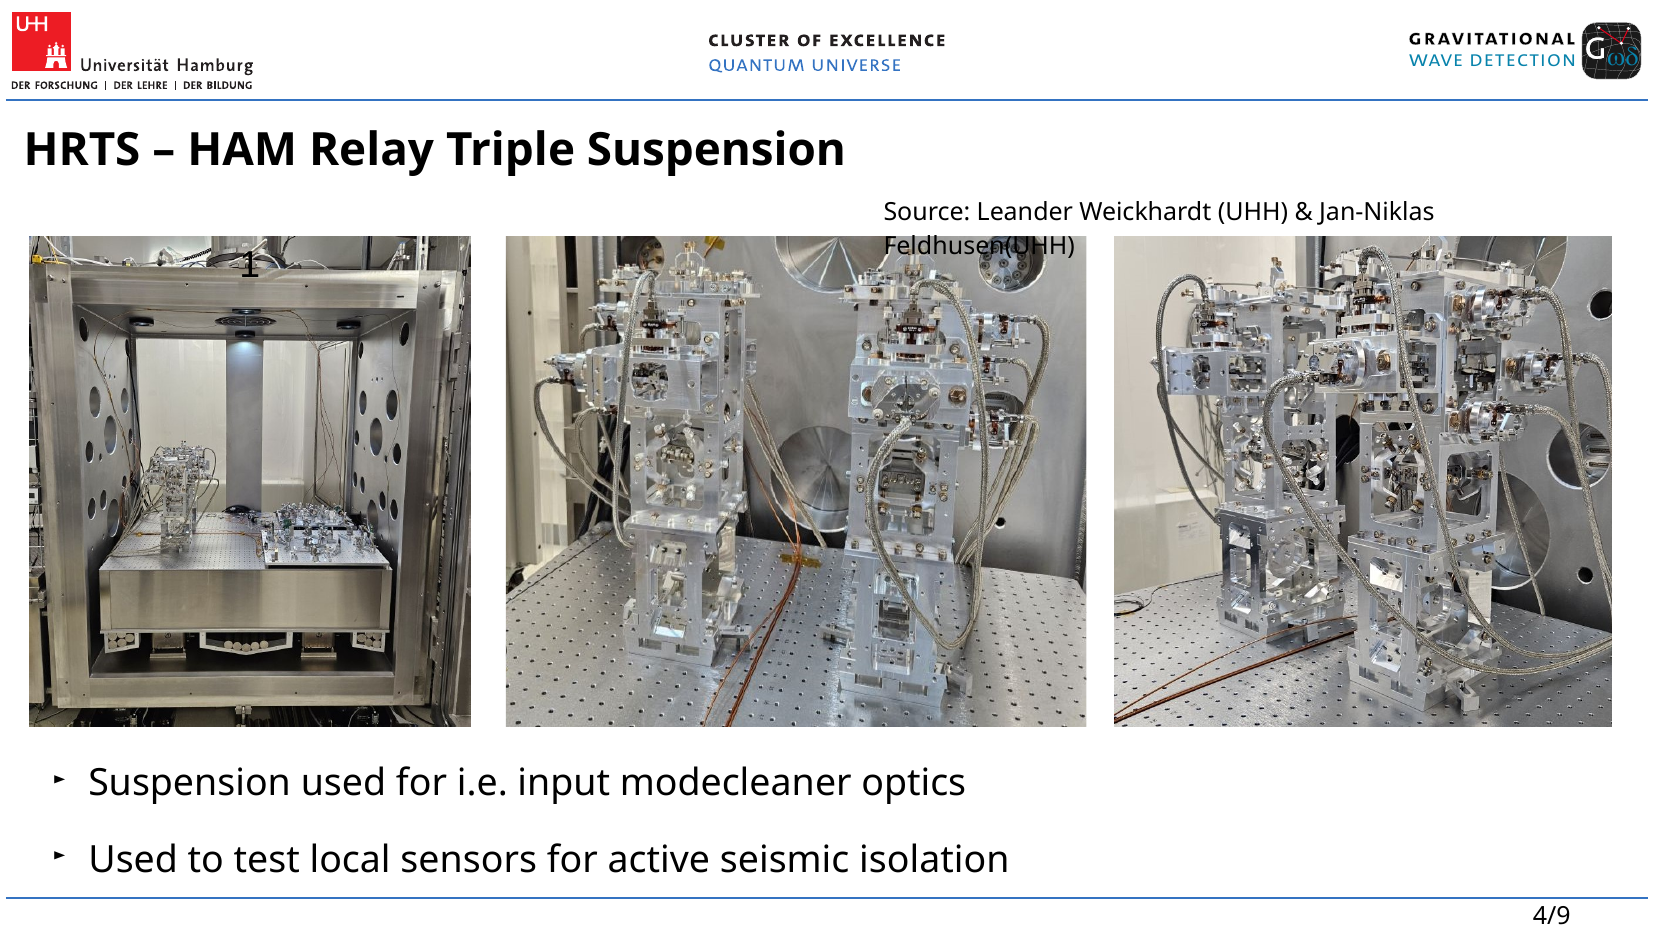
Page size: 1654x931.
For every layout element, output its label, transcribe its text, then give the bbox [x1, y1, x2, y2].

title HRTS – HAM Relay Triple Suspension [23, 106, 915, 189]
text_box Source: Leander Weickhardt (UHH) & Jan-Niklas Feldhusen(UHH) [833, 186, 1641, 257]
text_box Suspension used for i.e. input modecleaner optics Used to test local sensors for active seismic isolation [38, 740, 1230, 931]
picture [505, 236, 1087, 727]
picture [29, 236, 471, 727]
picture [1114, 257, 1612, 727]
